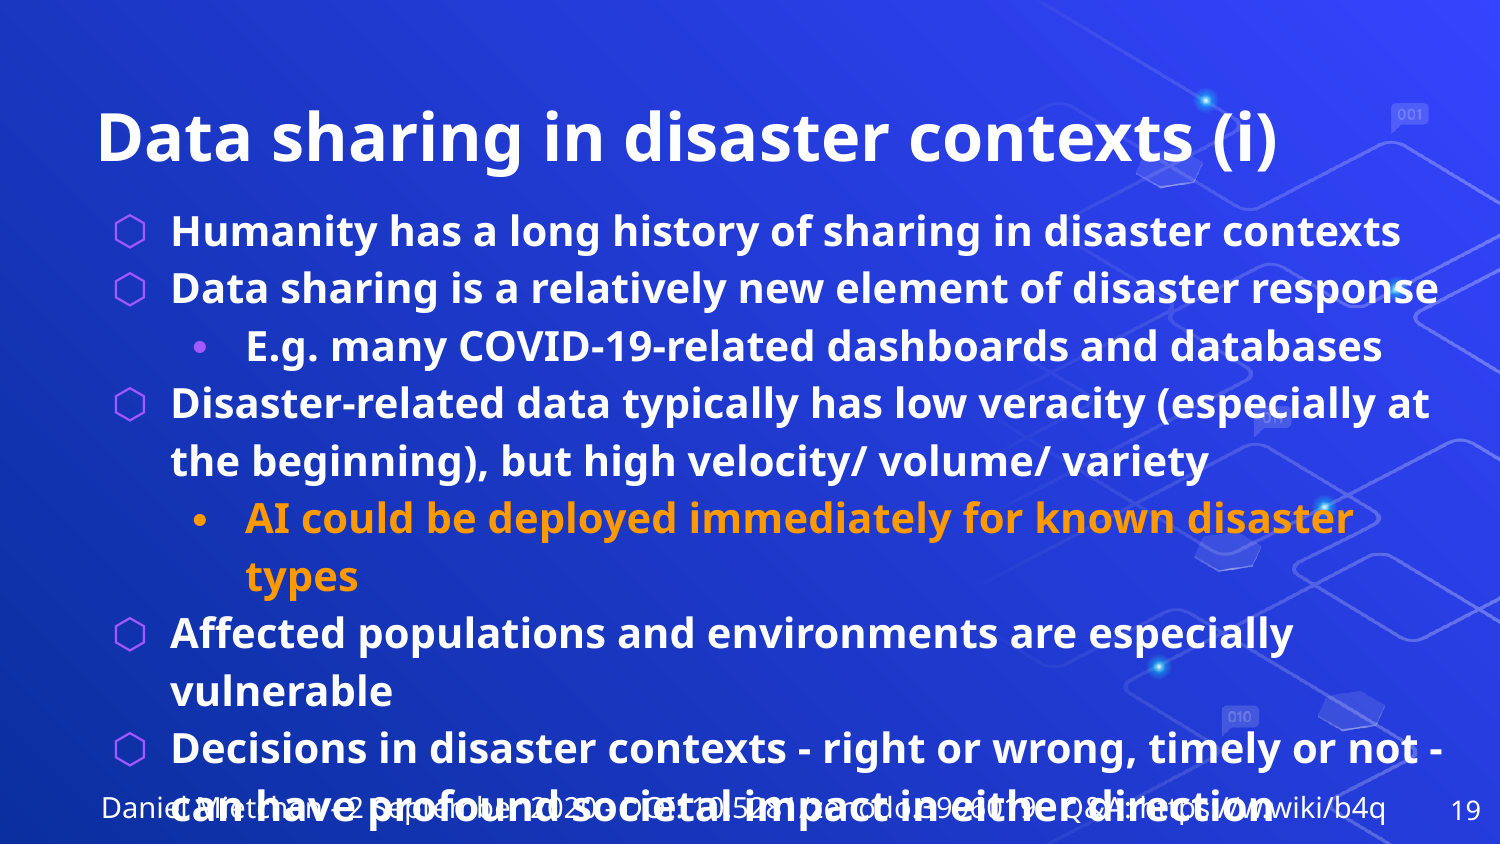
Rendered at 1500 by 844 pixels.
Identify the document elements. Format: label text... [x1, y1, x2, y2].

list Humanity has a long history of sharing in disaster contexts Data sharing is a relatively new element of disaster response E.g. many COVID-19-related dashboards and databases Disaster-related data typically has low veracity (especially at the beginning), but high velocity/ volume/ variety AI could be deployed immediately for known disaster types Affected populations and environments are especially vulnerable Decisions in disaster contexts - right or wrong, timely or not - can have profound societal impact in either direction How can AI assist with that? [95, 196, 1463, 715]
picture [0, 0, 1500, 844]
text_box Daniel Mietchen - 2 September 2020 - DOI: 10.5281/zenodo.3996019 - Q&A: https://w.wiki/b4q [18, 774, 1471, 832]
slide_number 1 [1391, 779, 1482, 844]
title Data sharing in disaster contexts (i) [95, 33, 1463, 175]
